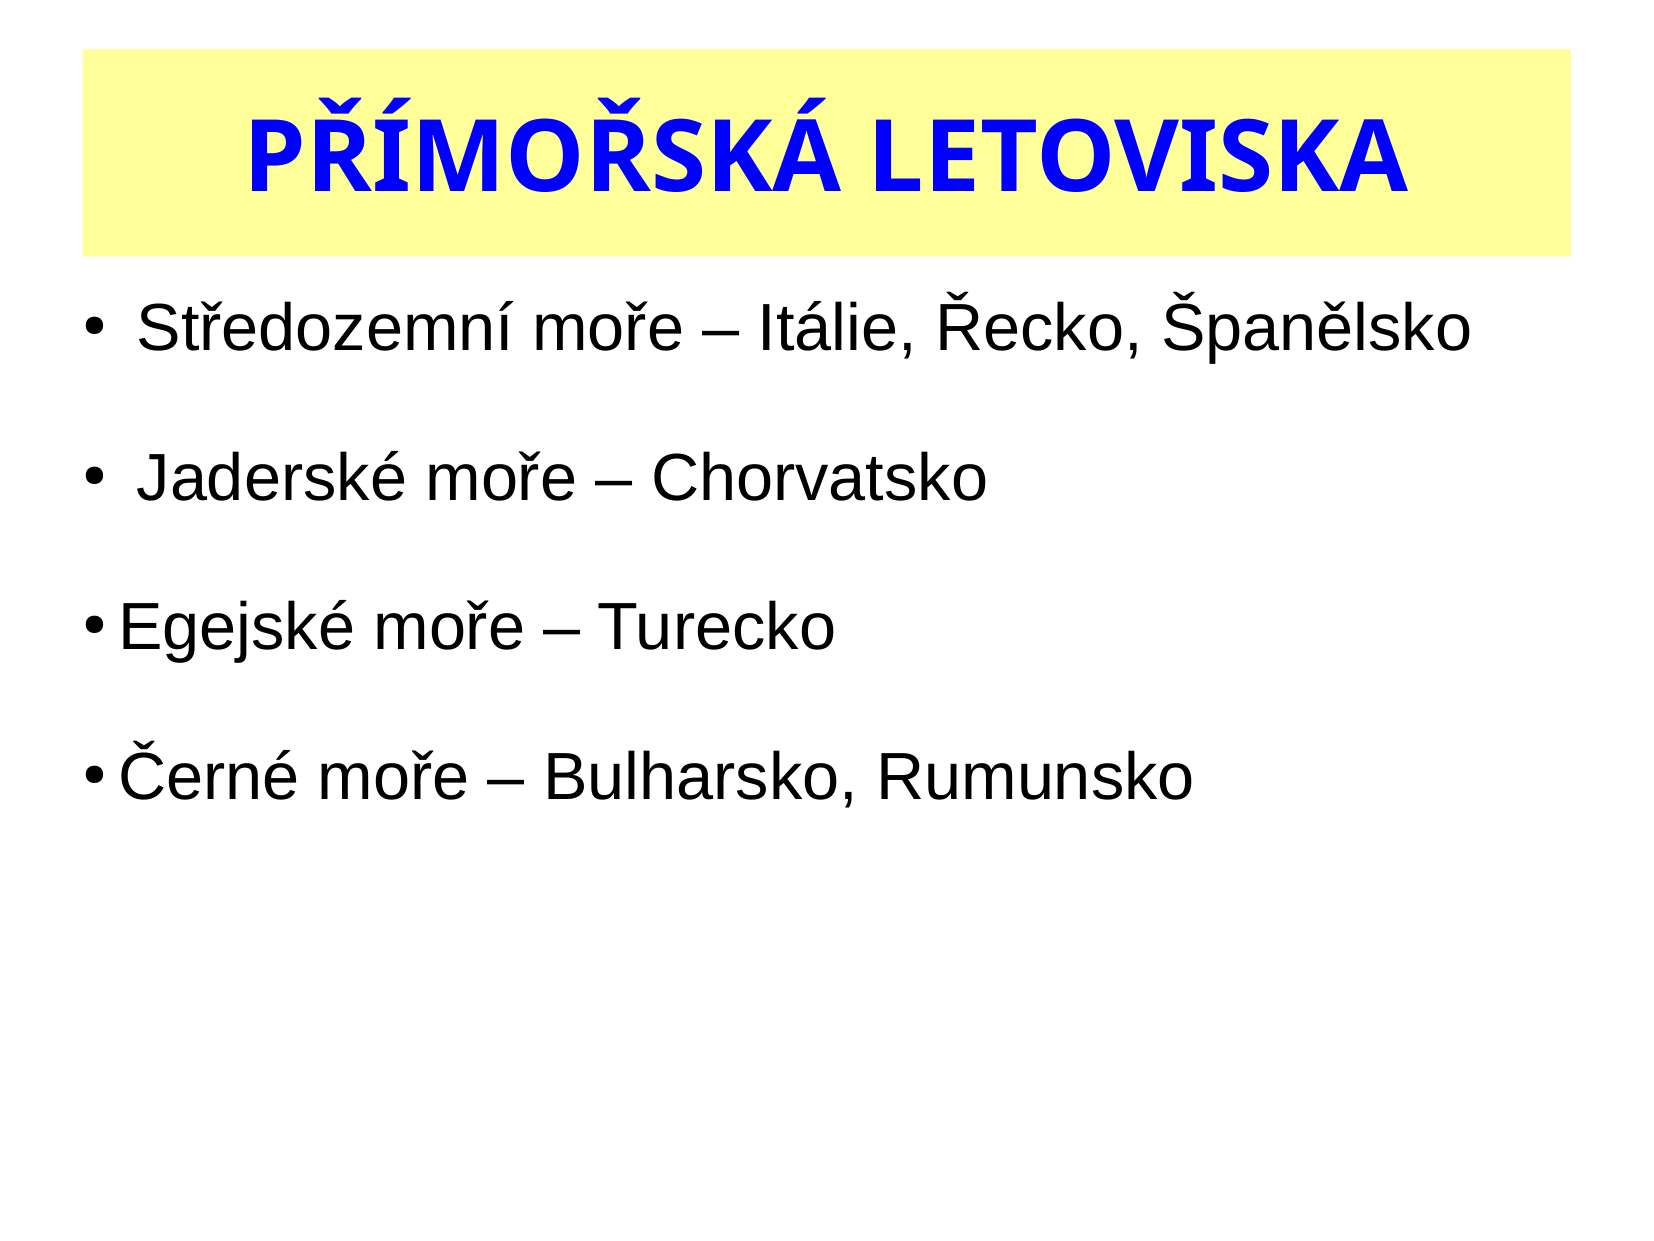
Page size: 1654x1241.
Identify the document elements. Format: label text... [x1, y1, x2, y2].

subtitle Středozemní moře – Itálie, Řecko, Španělsko Jaderské moře – Chorvatsko Egejské moře – Turecko Černé moře – Bulharsko, Rumunsko [82, 290, 1571, 1109]
title PŘÍMOŘSKÁ LETOVISKA [82, 49, 1571, 257]
